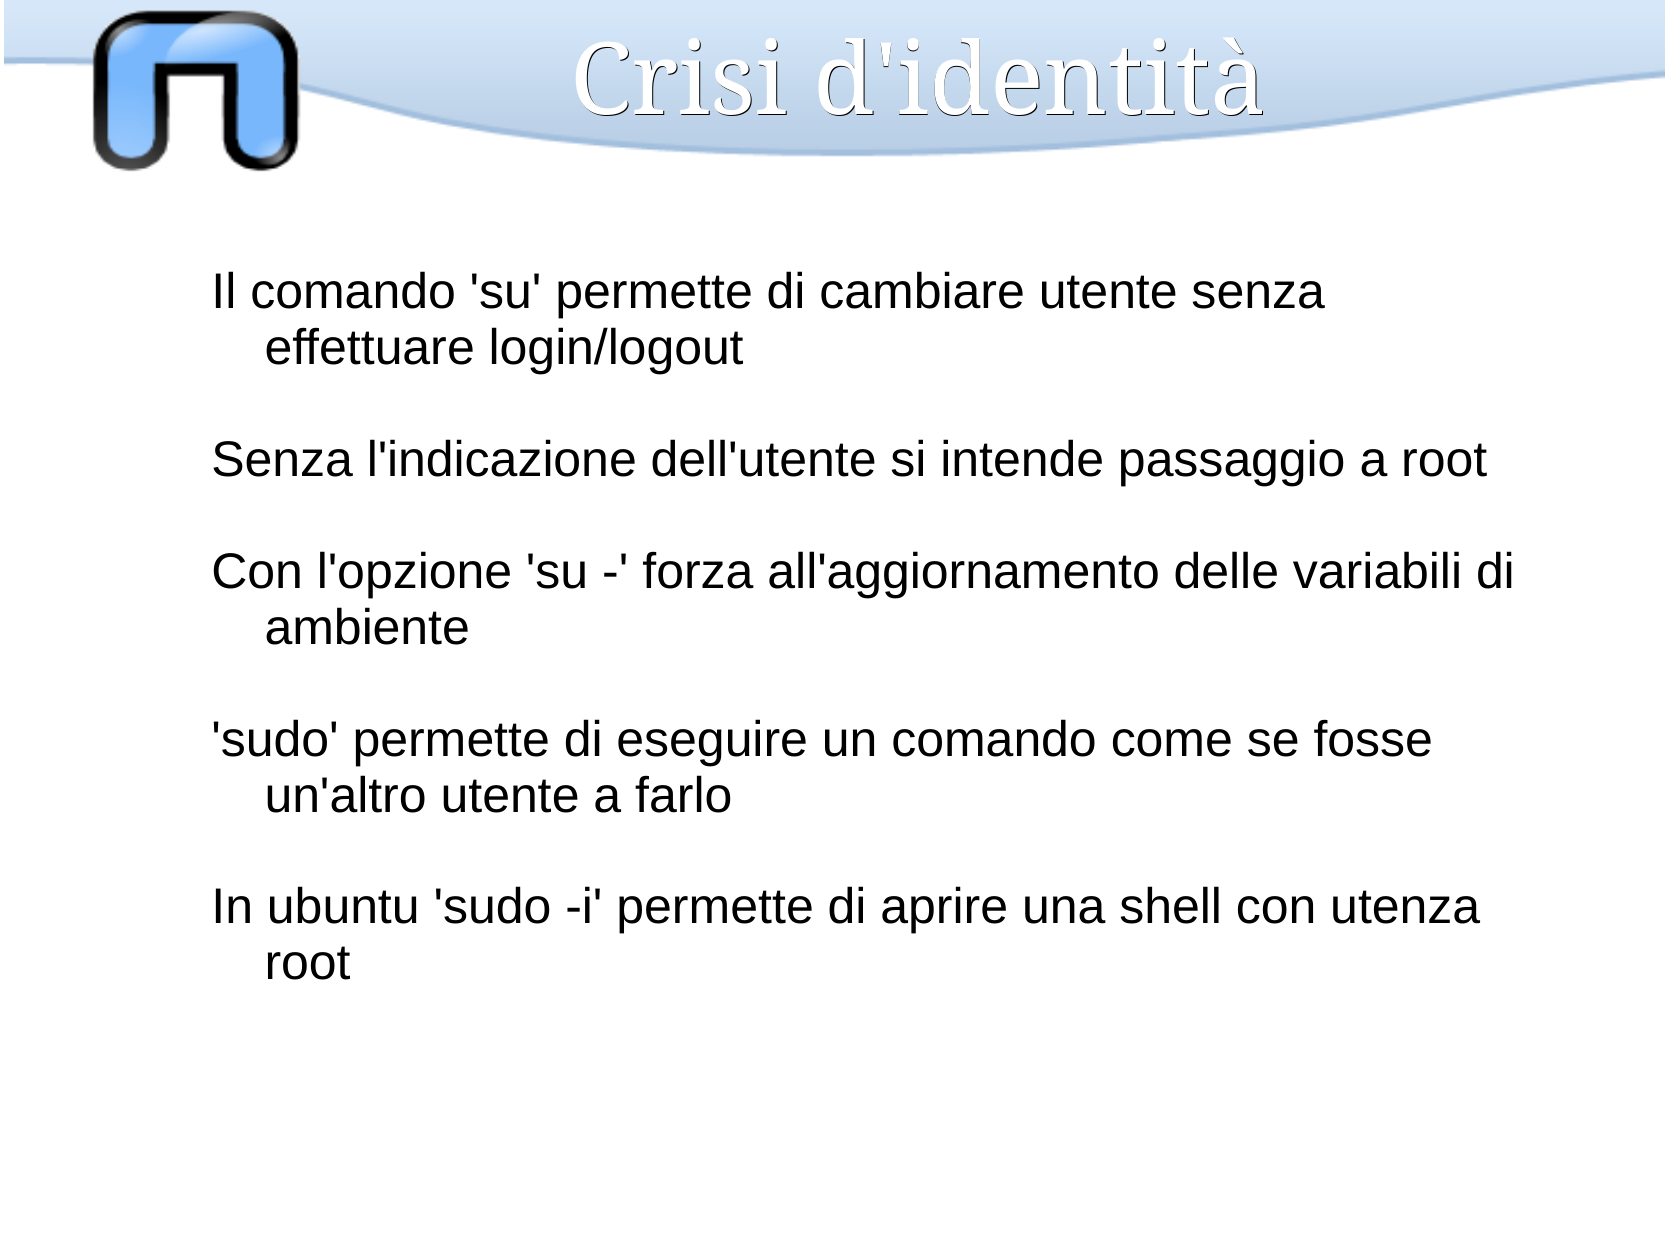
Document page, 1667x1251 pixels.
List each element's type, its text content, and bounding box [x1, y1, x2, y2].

picture [0, 0, 1667, 1251]
text_box Crisi d'identità [373, 0, 1497, 159]
list Il comando 'su' permette di cambiare utente senza effettuare login/logout Senza l'indicazione dell'utente si intende passaggio a root Con l'opzione 'su -' forza all'aggiornamento delle variabili di ambiente 'sudo' permette di eseguire un comando come se fosse un'altro utente a farlo In ubuntu 'sudo -i' permette di aprire una shell con utenza root [193, 263, 1536, 1116]
